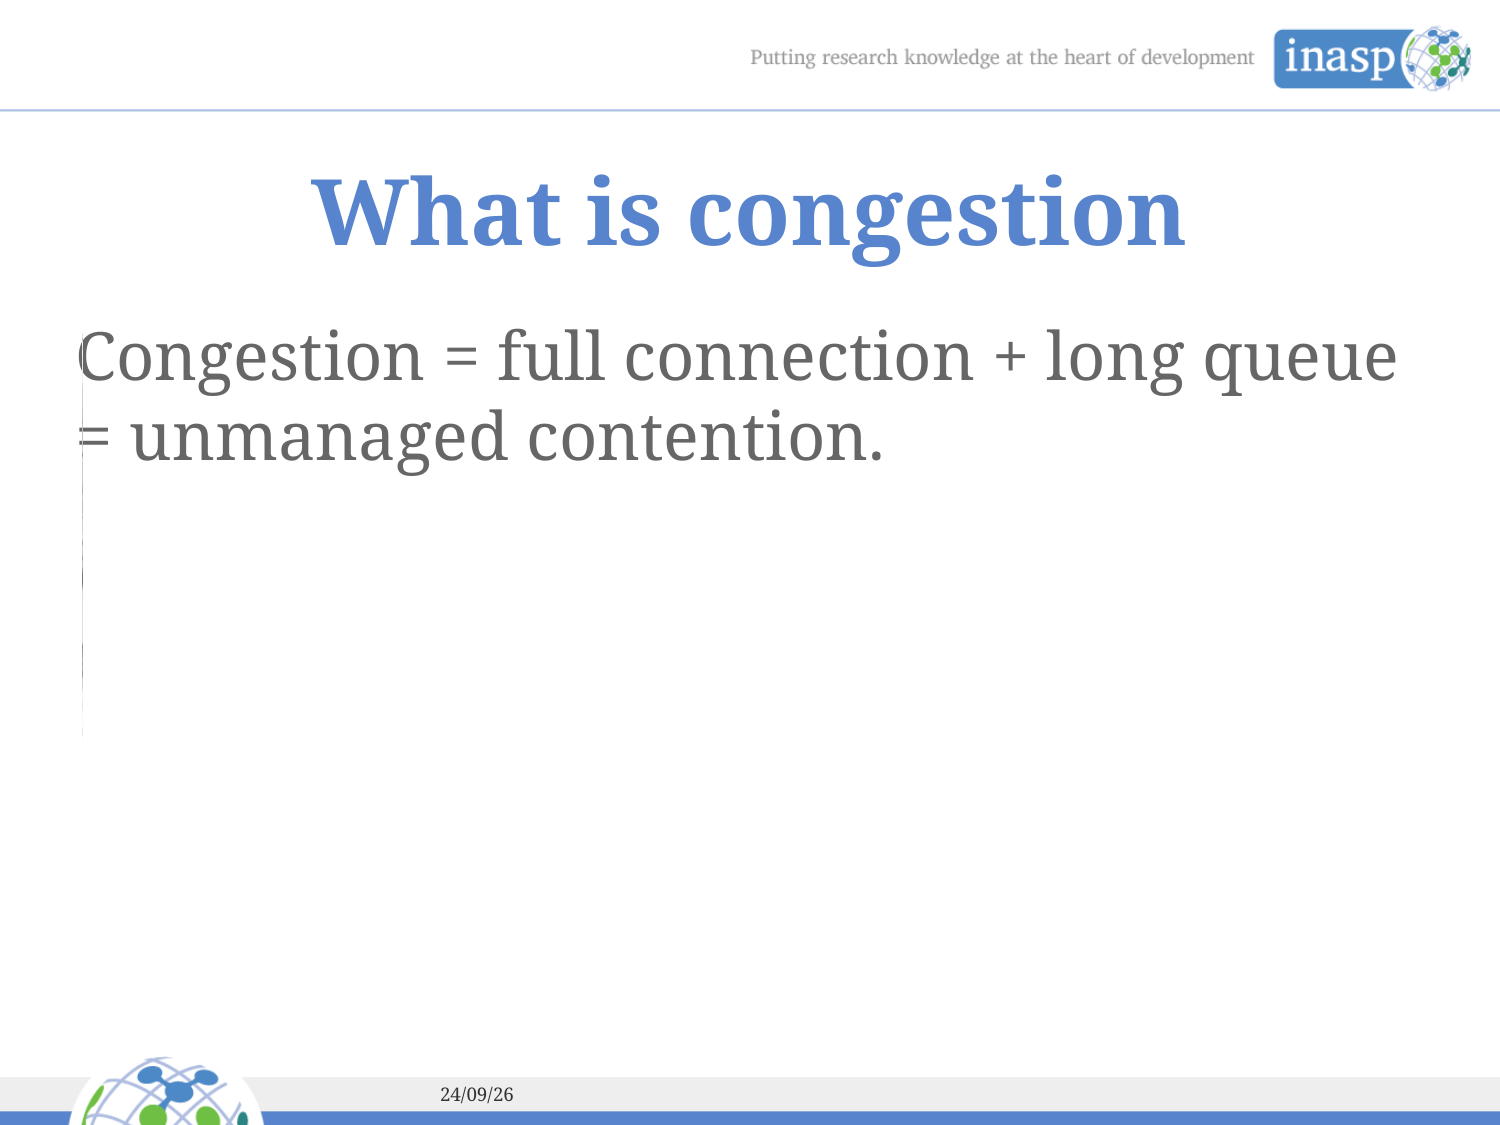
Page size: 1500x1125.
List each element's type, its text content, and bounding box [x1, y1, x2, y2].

title What is congestion [75, 129, 1426, 313]
list Congestion = full connection + long queue = unmanaged contention. [75, 313, 1426, 967]
picture [0, 0, 1500, 1125]
